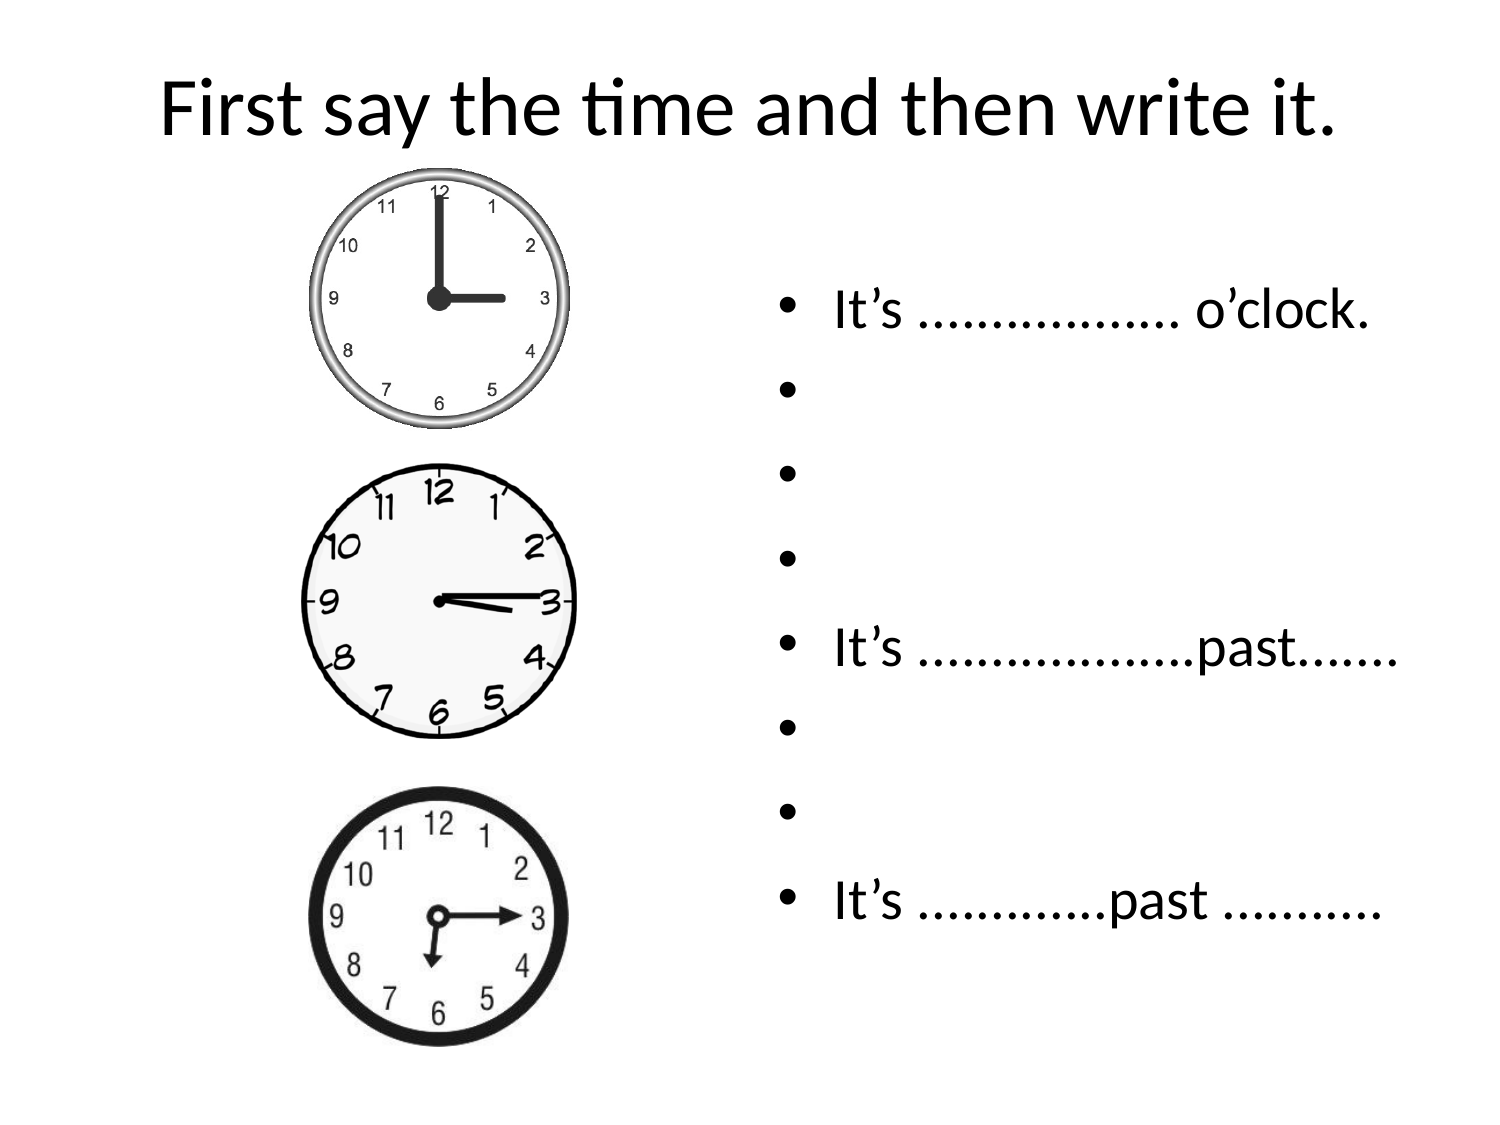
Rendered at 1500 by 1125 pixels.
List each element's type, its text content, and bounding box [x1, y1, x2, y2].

title First say the time and then write it. [75, 45, 1426, 138]
picture [308, 786, 569, 1047]
picture [301, 160, 577, 436]
list It’s .................. o’clock. It’s ...................past....... It’s .............past ........... [762, 262, 1426, 1071]
picture [301, 463, 577, 739]
